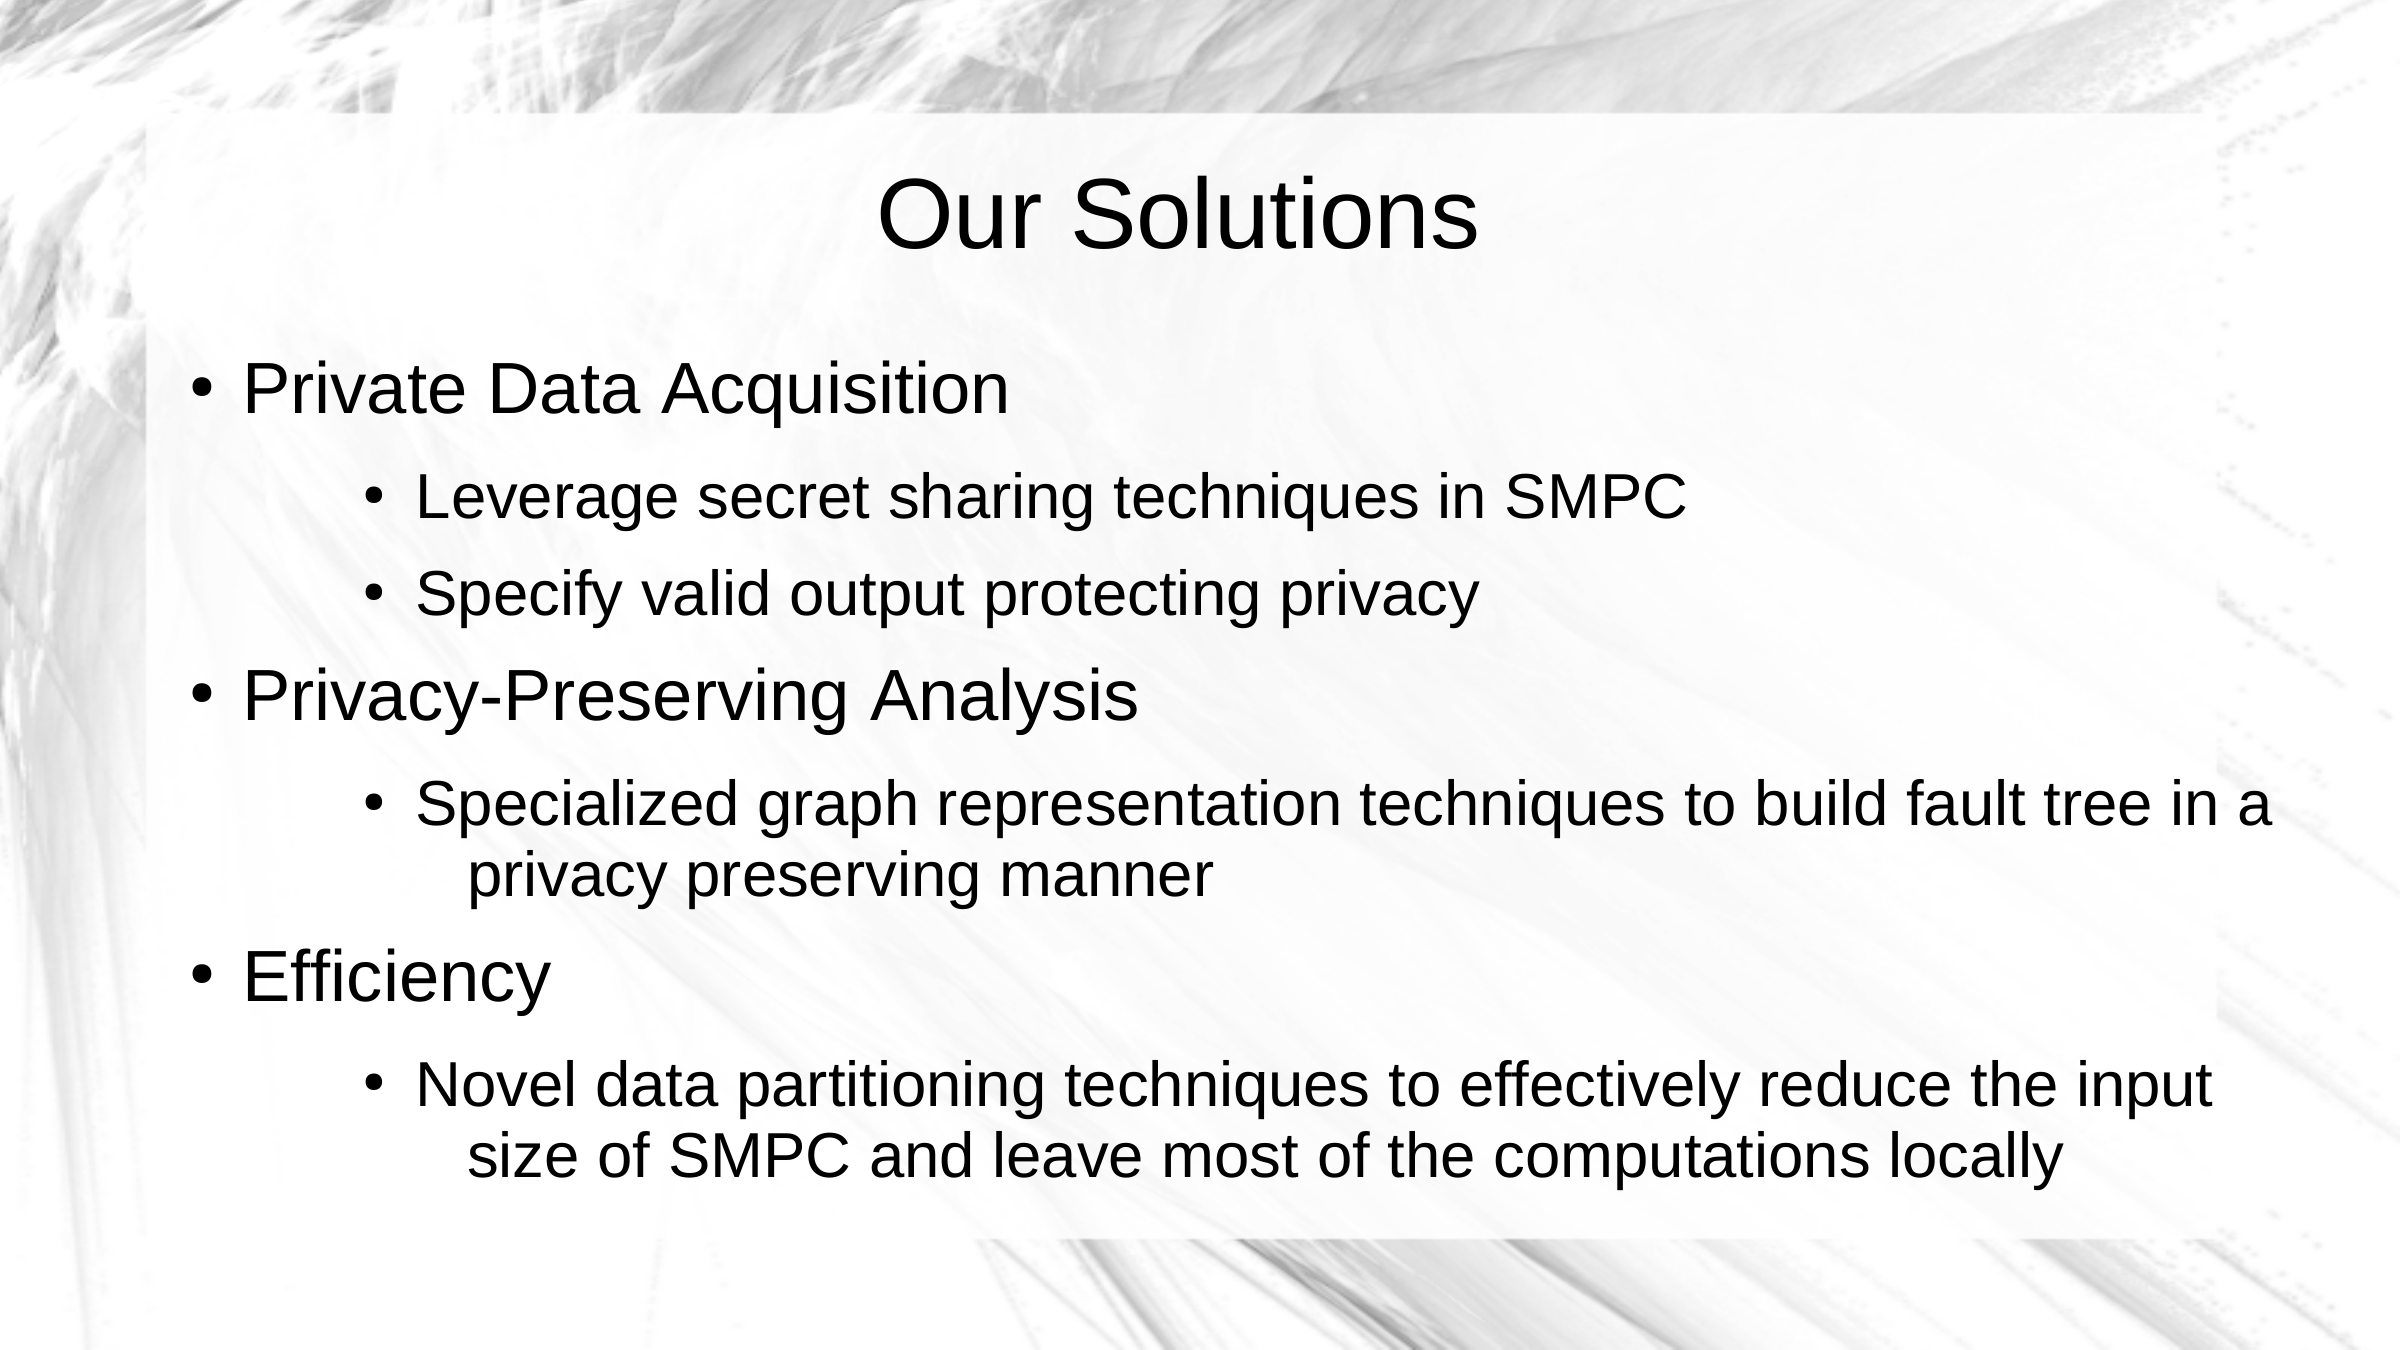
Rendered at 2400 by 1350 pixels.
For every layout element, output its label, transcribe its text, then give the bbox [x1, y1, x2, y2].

list Private Data Acquisition Leverage secret sharing techniques in SMPC Specify valid output protecting privacy Privacy-Preserving Analysis Specialized graph representation techniques to build fault tree in a privacy preserving manner Efficiency Novel data partitioning techniques to effectively reduce the input size of SMPC and leave most of the computations locally [171, 348, 2280, 1350]
title Our Solutions [171, 122, 2186, 305]
picture [0, 0, 2400, 1350]
